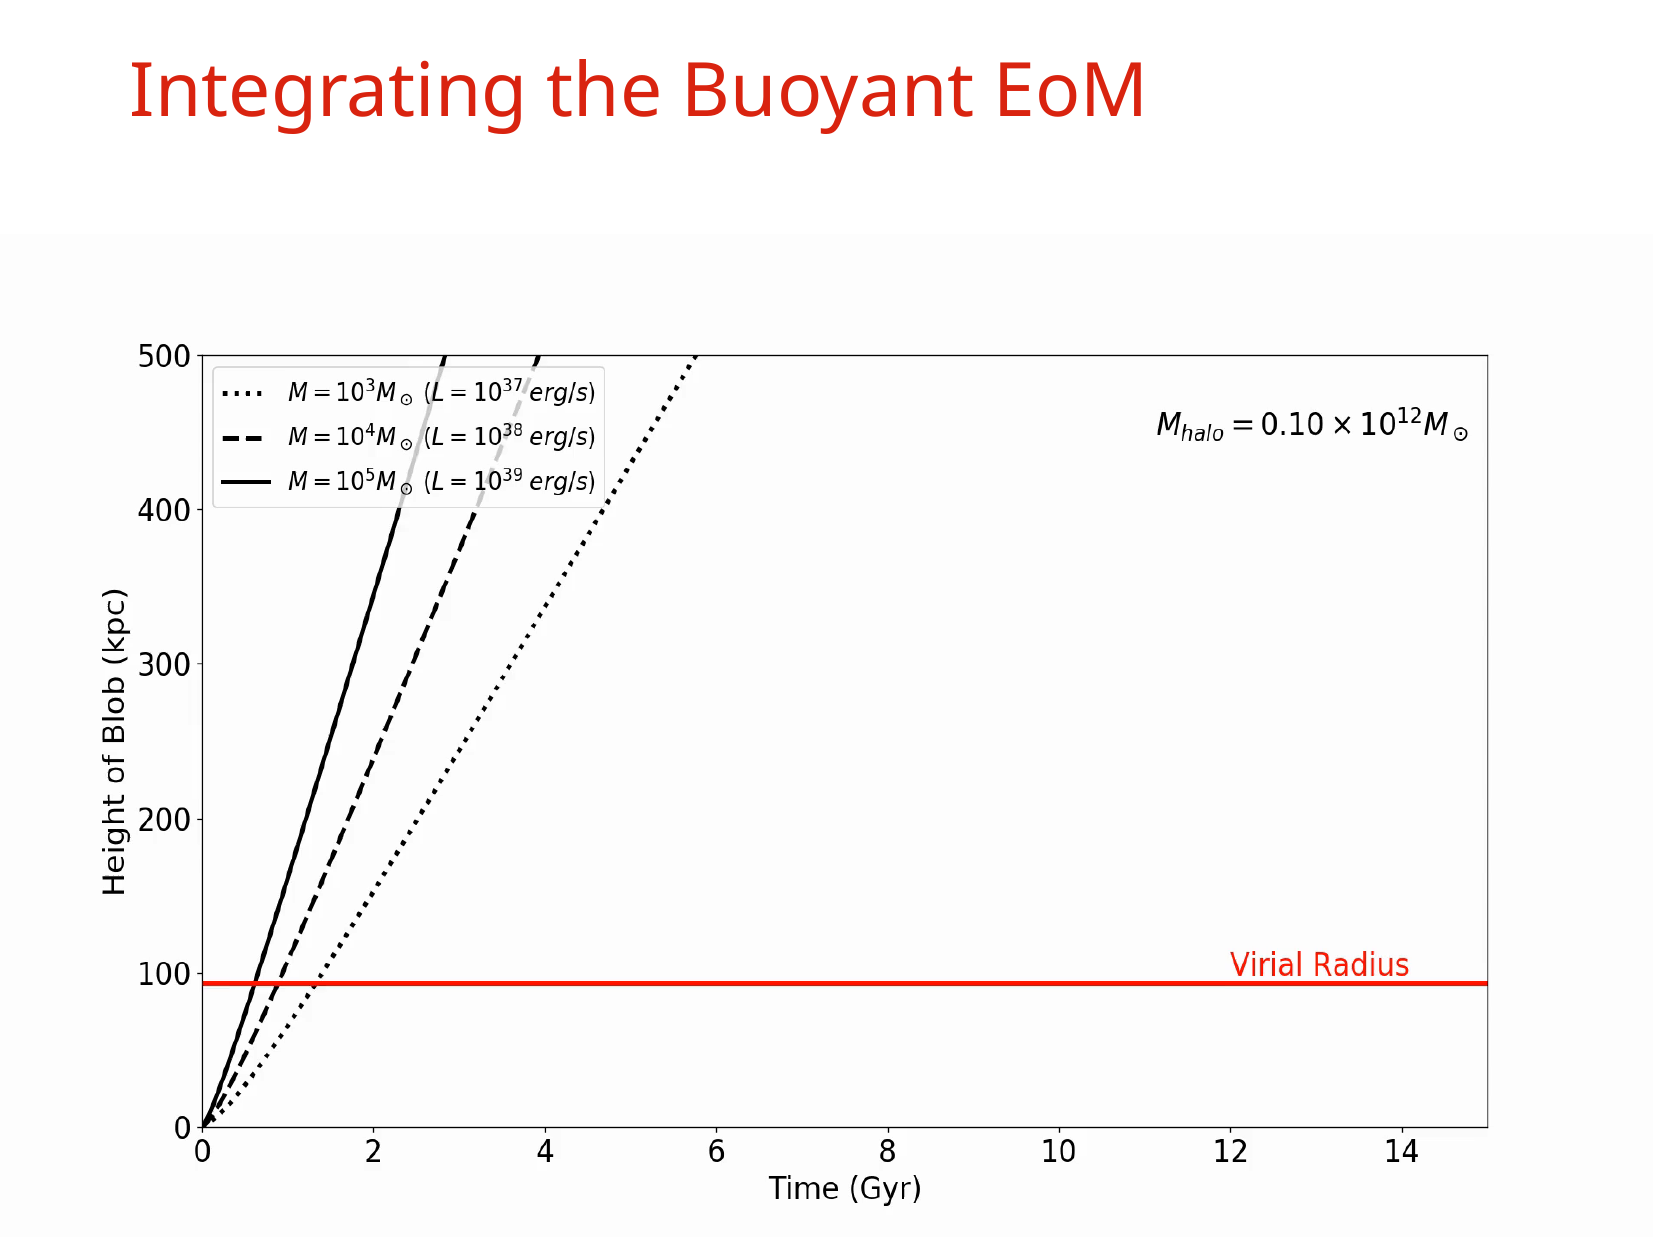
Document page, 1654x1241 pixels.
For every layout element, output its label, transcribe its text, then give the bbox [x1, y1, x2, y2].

text_box [0, 233, 1654, 1238]
title Integrating the Buoyant EoM [129, 23, 1518, 151]
